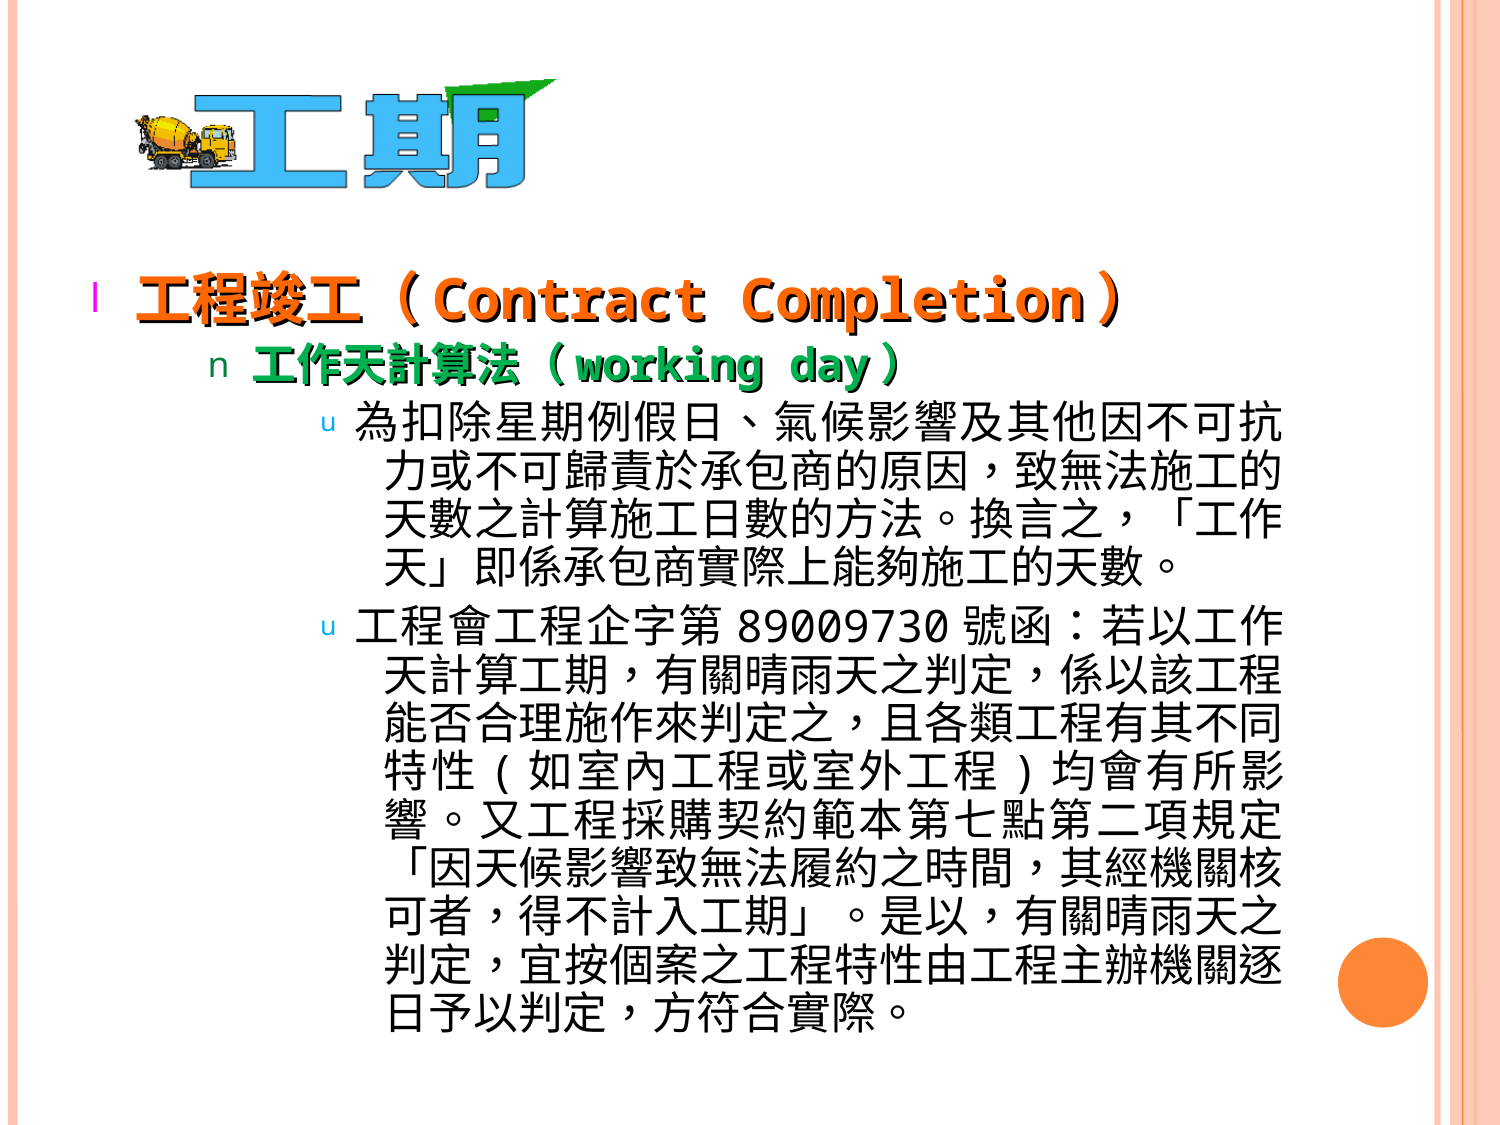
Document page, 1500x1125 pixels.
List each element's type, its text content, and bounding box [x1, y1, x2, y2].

picture [123, 78, 565, 192]
list 工程竣工（Contract Completion） 工作天計算法（working day） 為扣除星期例假日、氣候影響及其他因不可抗力或不可歸責於承包商的原因，致無法施工的天數之計算施工日數的方法。換言之，「工作天」即係承包商實際上能夠施工的天數。 工程會工程企字第89009730號函：若以工作天計算工期，有關晴雨天之判定，係以該工程能否合理施作來判定之，且各類工程有其不同特性(如室內工程或室外工程)均會有所影響。又工程採購契約範本第七點第二項規定「因天候影響致無法履約之時間，其經機關核可者，得不計入工期」。是以，有關晴雨天之判定，宜按個案之工程特性由工程主辦機關逐日予以判定，方符合實際。 [75, 262, 1300, 1062]
